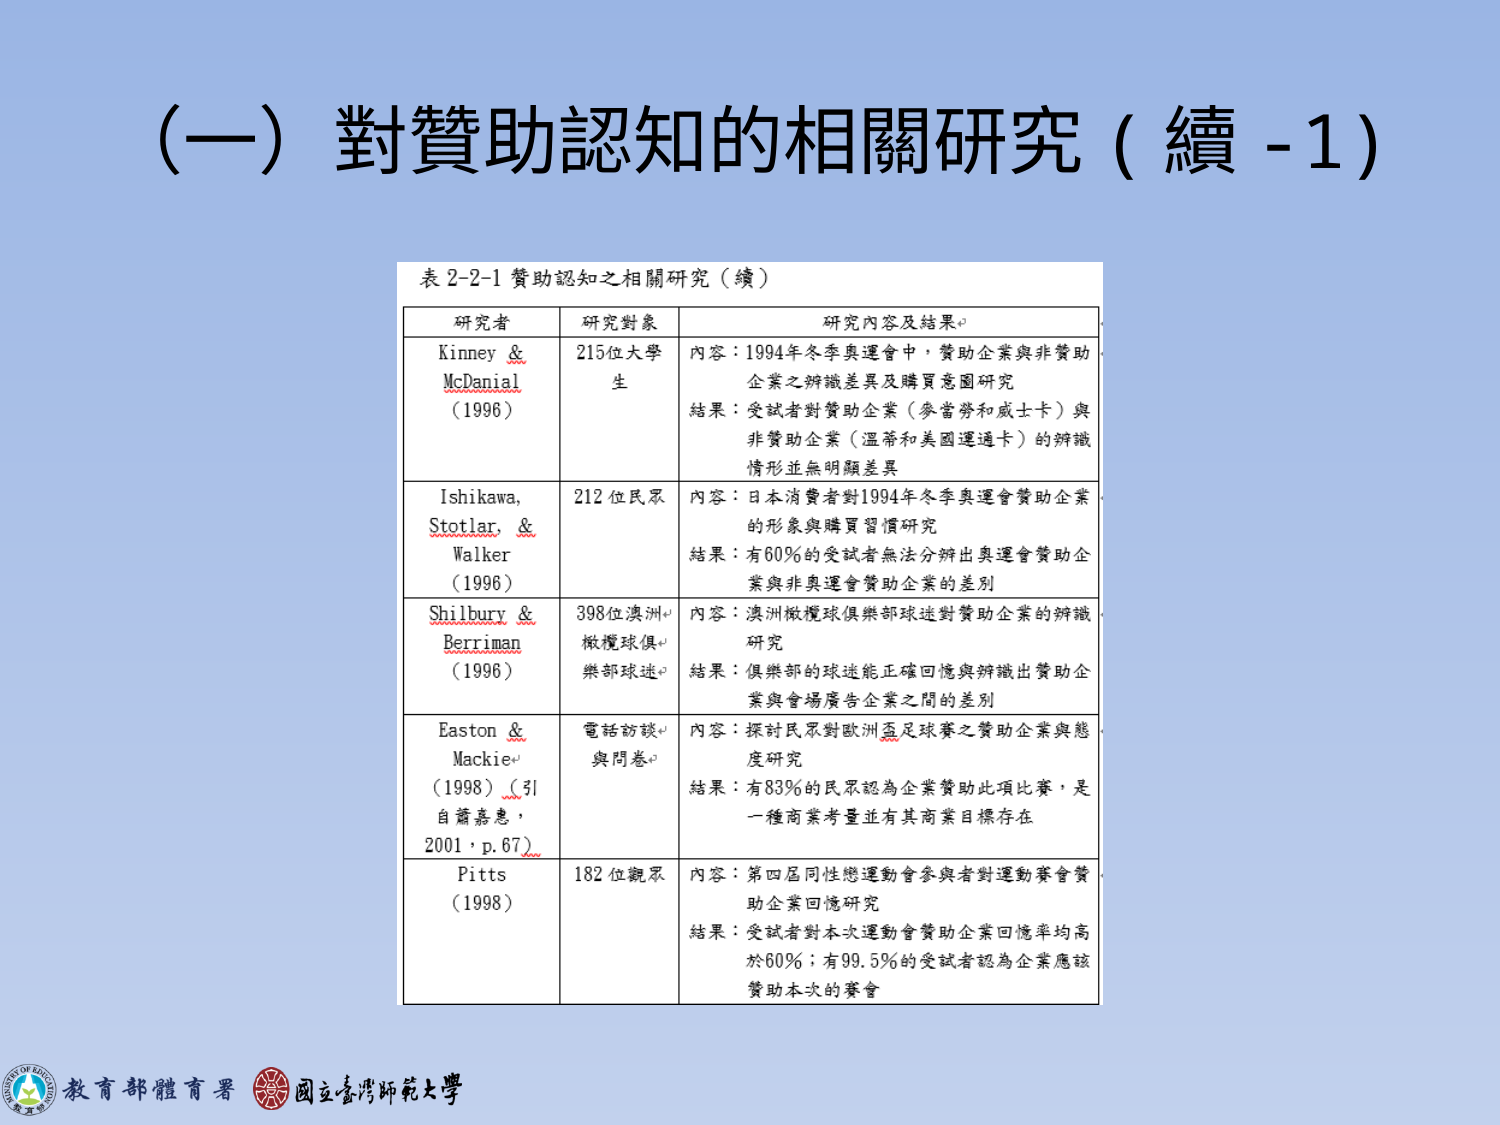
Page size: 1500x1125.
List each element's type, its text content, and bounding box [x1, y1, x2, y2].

title （一）對贊助認知的相關研究(續-1) [75, 45, 1426, 233]
picture [397, 262, 1103, 1005]
